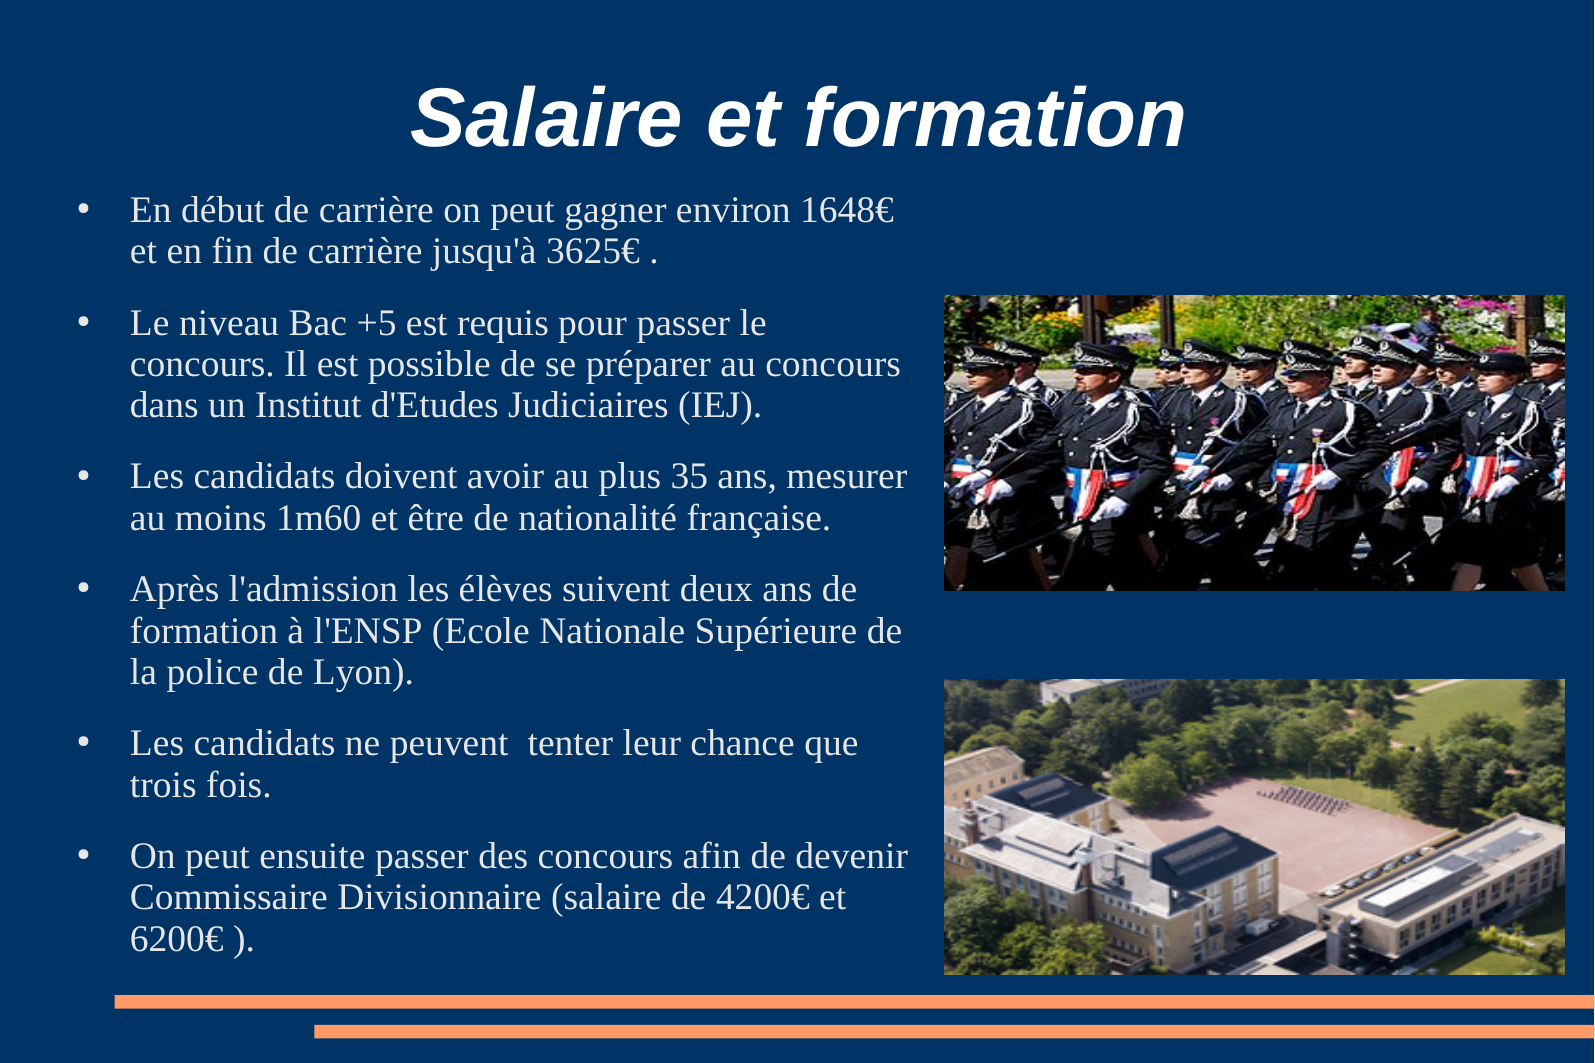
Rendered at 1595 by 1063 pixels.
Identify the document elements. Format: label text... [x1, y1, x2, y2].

title Salaire et formation [118, 29, 1480, 207]
picture [944, 679, 1565, 975]
list En début de carrière on peut gagner environ 1648€ et en fin de carrière jusqu'à 3625€ . Le niveau Bac +5 est requis pour passer le concours. Il est possible de se préparer au concours dans un Institut d'Etudes Judiciaires (IEJ). Les candidats doivent avoir au plus 35 ans, mesurer au moins 1m60 et être de nationalité française. Après l'admission les élèves suivent deux ans de formation à l'ENSP (Ecole Nationale Supérieure de la police de Lyon). Les candidats ne peuvent tenter leur chance que trois fois. On peut ensuite passer des concours afin de devenir Commissaire Divisionnaire (salaire de 4200€ et 6200€ ). [59, 188, 916, 1047]
picture [944, 295, 1565, 591]
